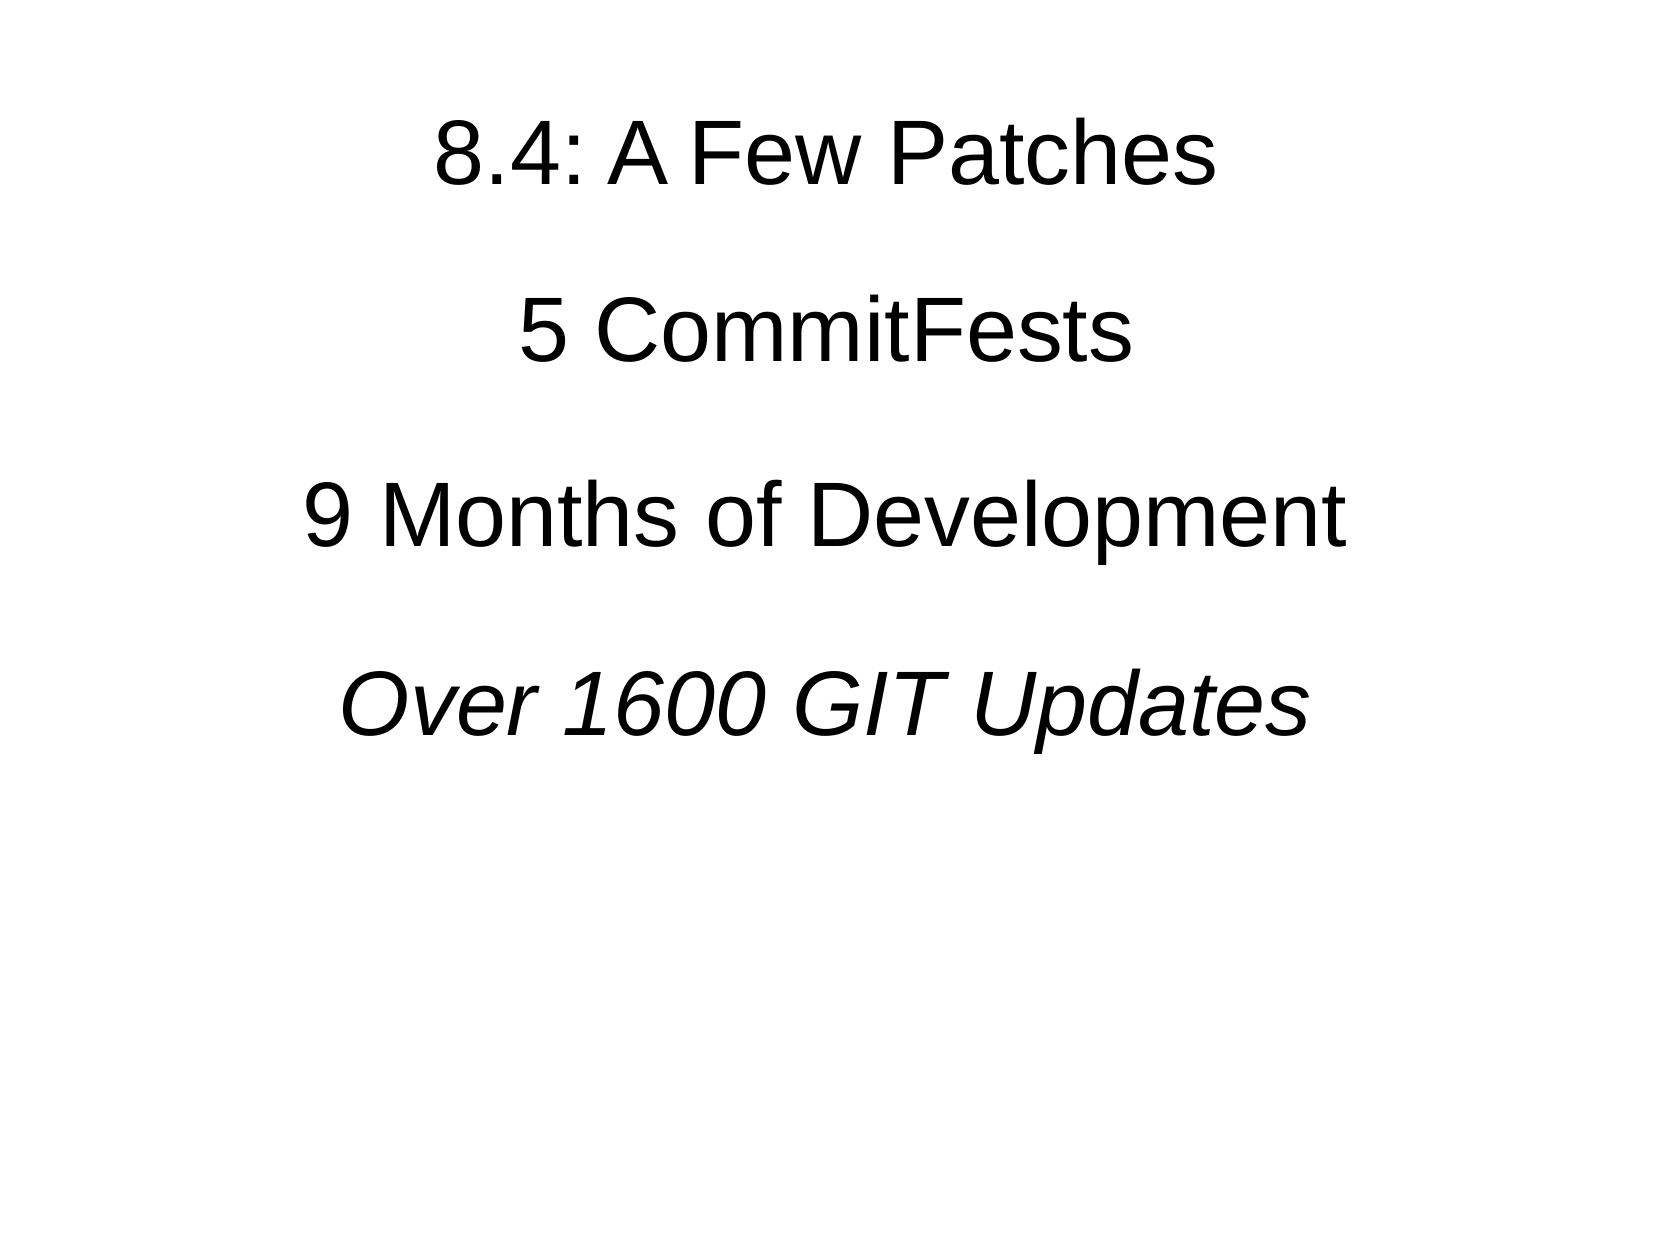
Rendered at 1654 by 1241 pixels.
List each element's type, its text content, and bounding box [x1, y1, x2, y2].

title Over 1600 GIT Updates [81, 607, 1570, 800]
title 5 CommitFests [82, 233, 1571, 427]
title 9 Months of Development [81, 418, 1570, 607]
title 8.4: A Few Patches [82, 56, 1571, 233]
